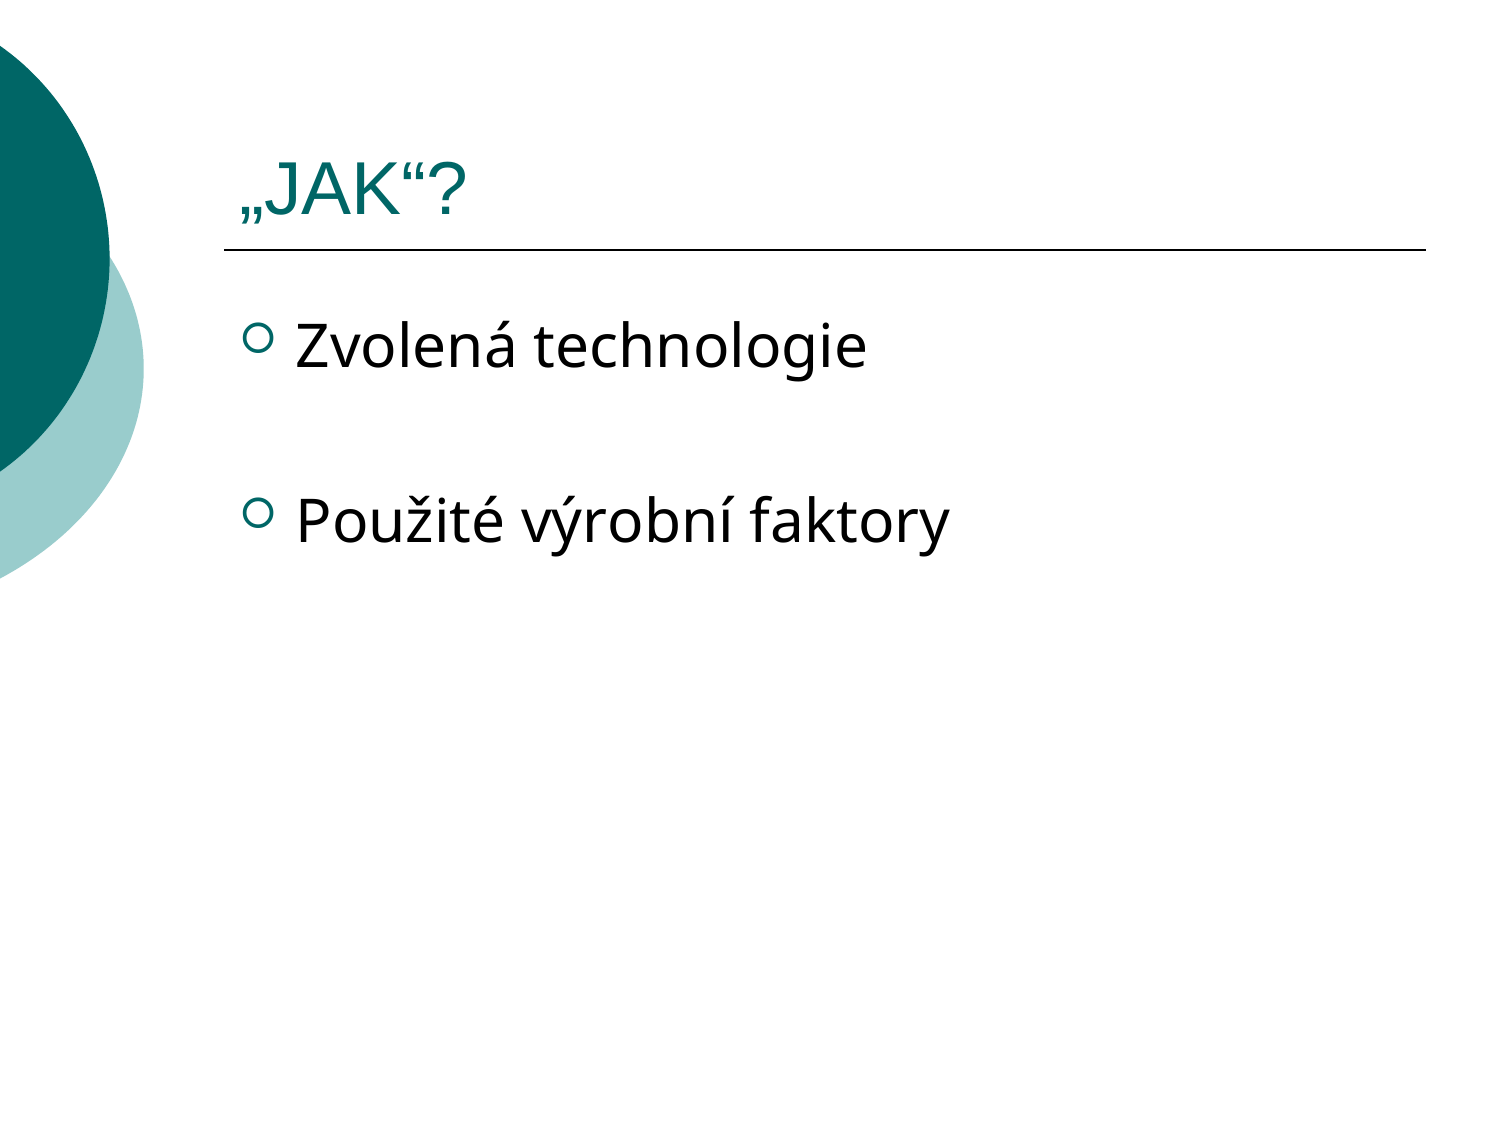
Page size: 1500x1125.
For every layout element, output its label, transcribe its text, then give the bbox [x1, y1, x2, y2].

list Zvolená technologie Použité výrobní faktory [224, 299, 1425, 975]
title „JAK“? [224, 49, 1425, 237]
